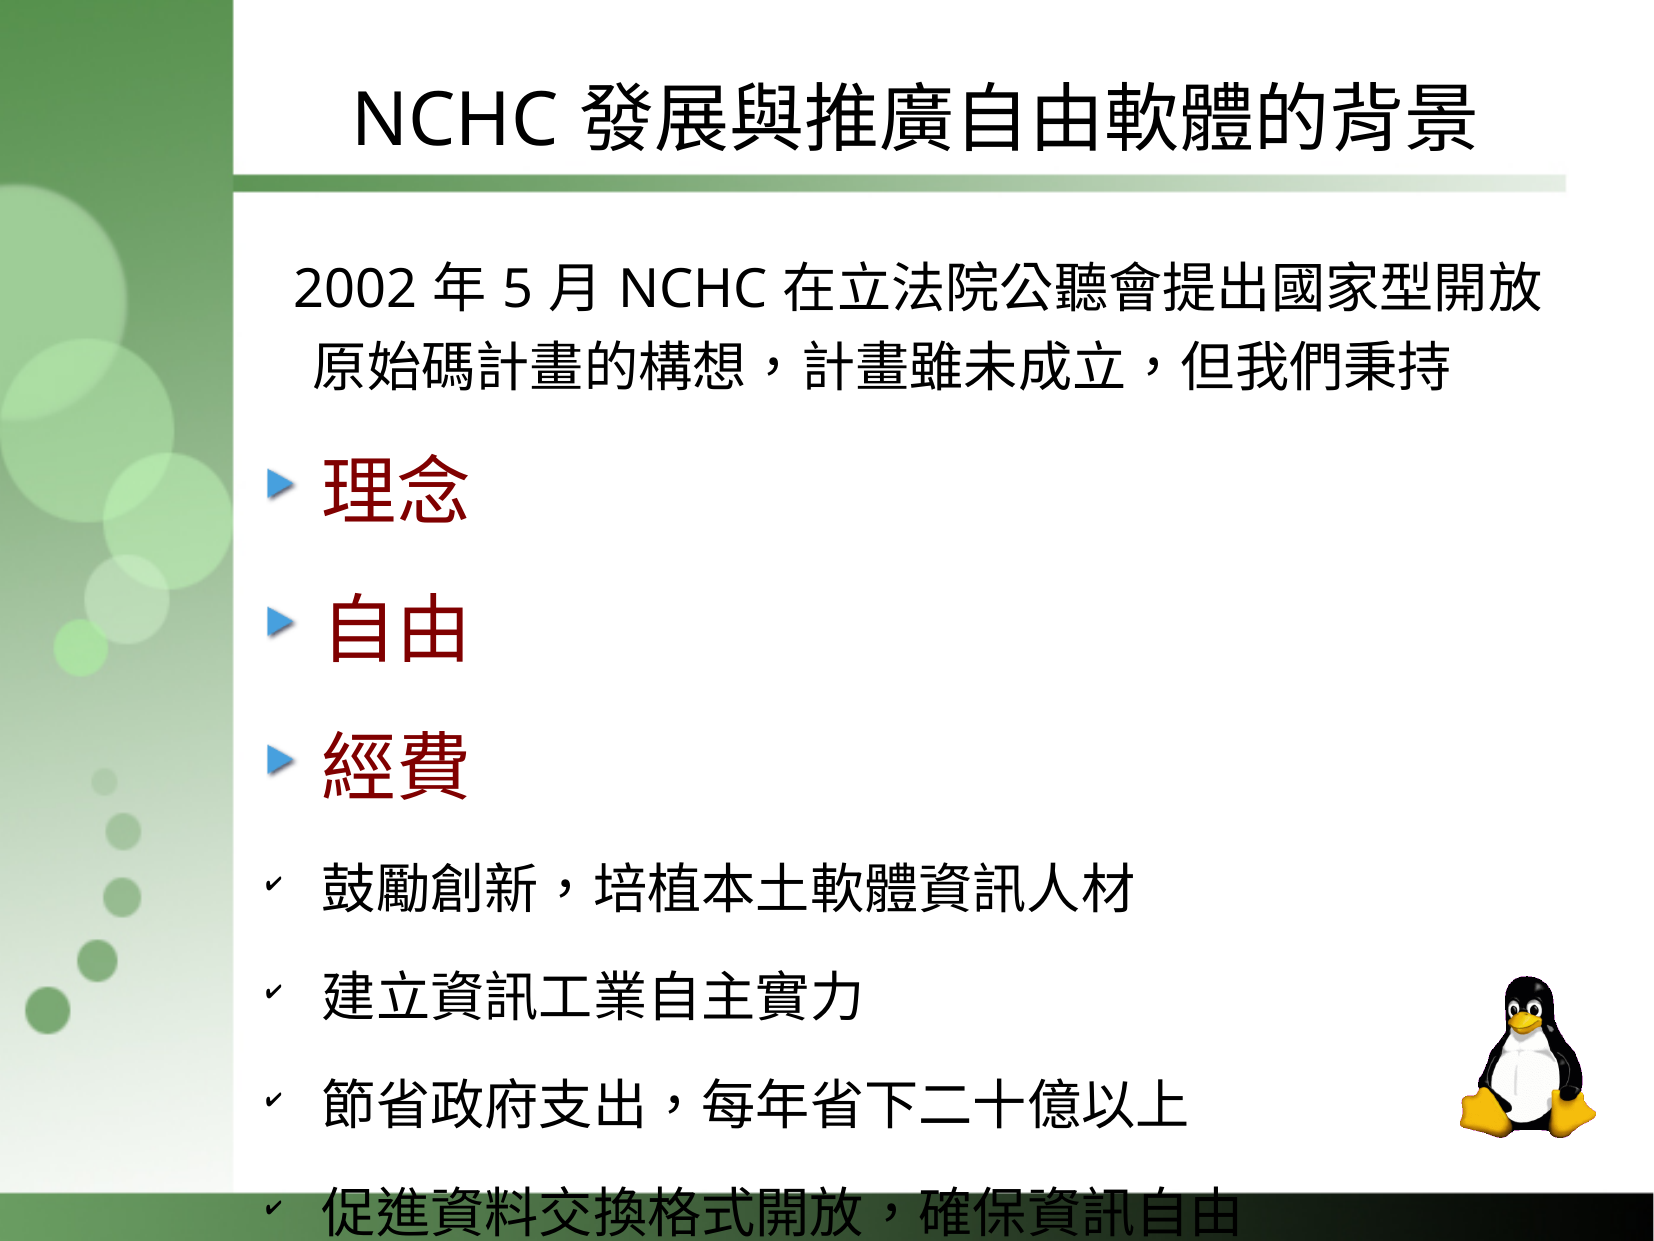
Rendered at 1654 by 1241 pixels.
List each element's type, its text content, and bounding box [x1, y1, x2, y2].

picture [0, 0, 1654, 1241]
title NCHC發展與推廣自由軟體的背景 [236, 49, 1595, 178]
list 2002年5月NCHC在立法院公聽會提出國家型開放原始碼計畫的構想，計畫雖未成立，但我們秉持 理念 自由 經費 鼓勵創新，培植本土軟體資訊人材 建立資訊工業自主實力 節省政府支出，每年省下二十億以上 促進資料交換格式開放，確保資訊自由 [265, 244, 1595, 1062]
